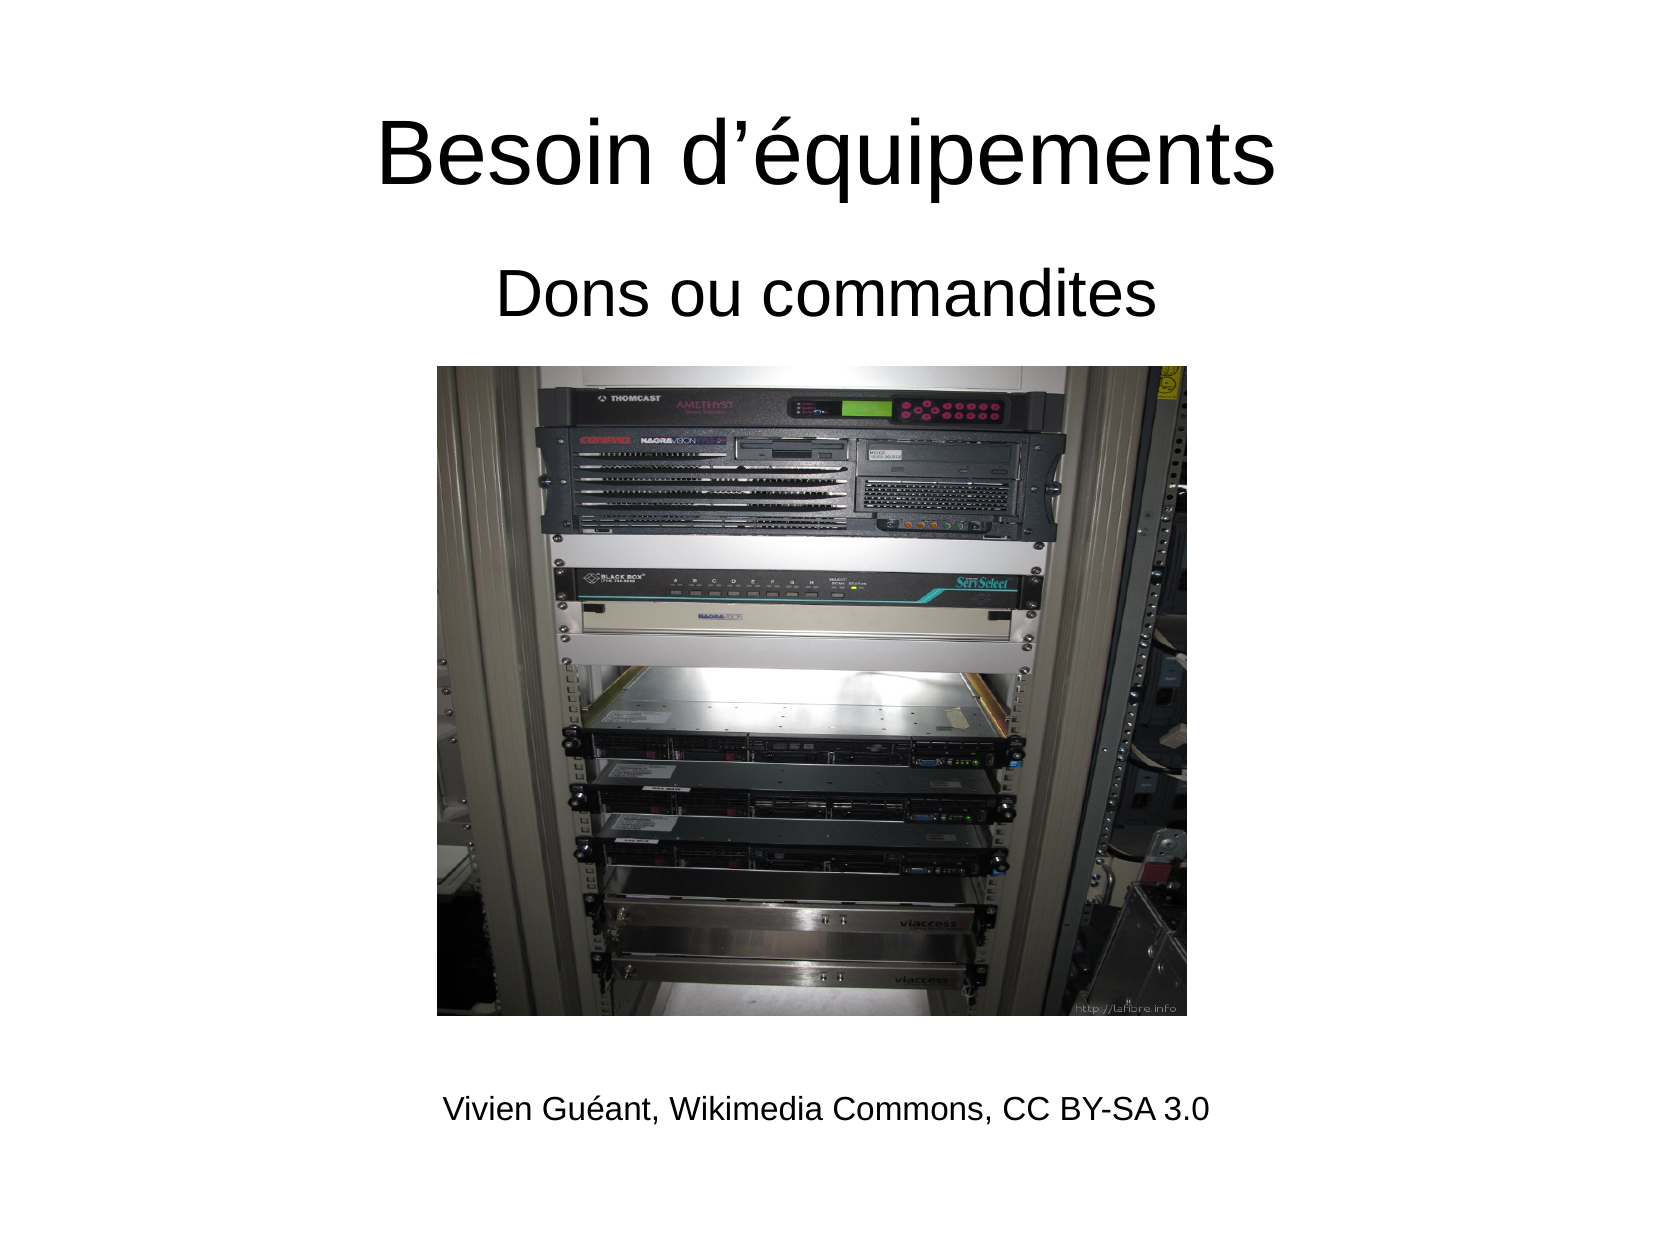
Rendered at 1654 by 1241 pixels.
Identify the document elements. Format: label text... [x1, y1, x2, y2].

title Besoin d’équipements [82, 49, 1571, 256]
picture [437, 366, 1187, 1016]
list Dons ou commandites Vivien Guéant, Wikimedia Commons, CC BY-SA 3.0 [82, 256, 1571, 1158]
